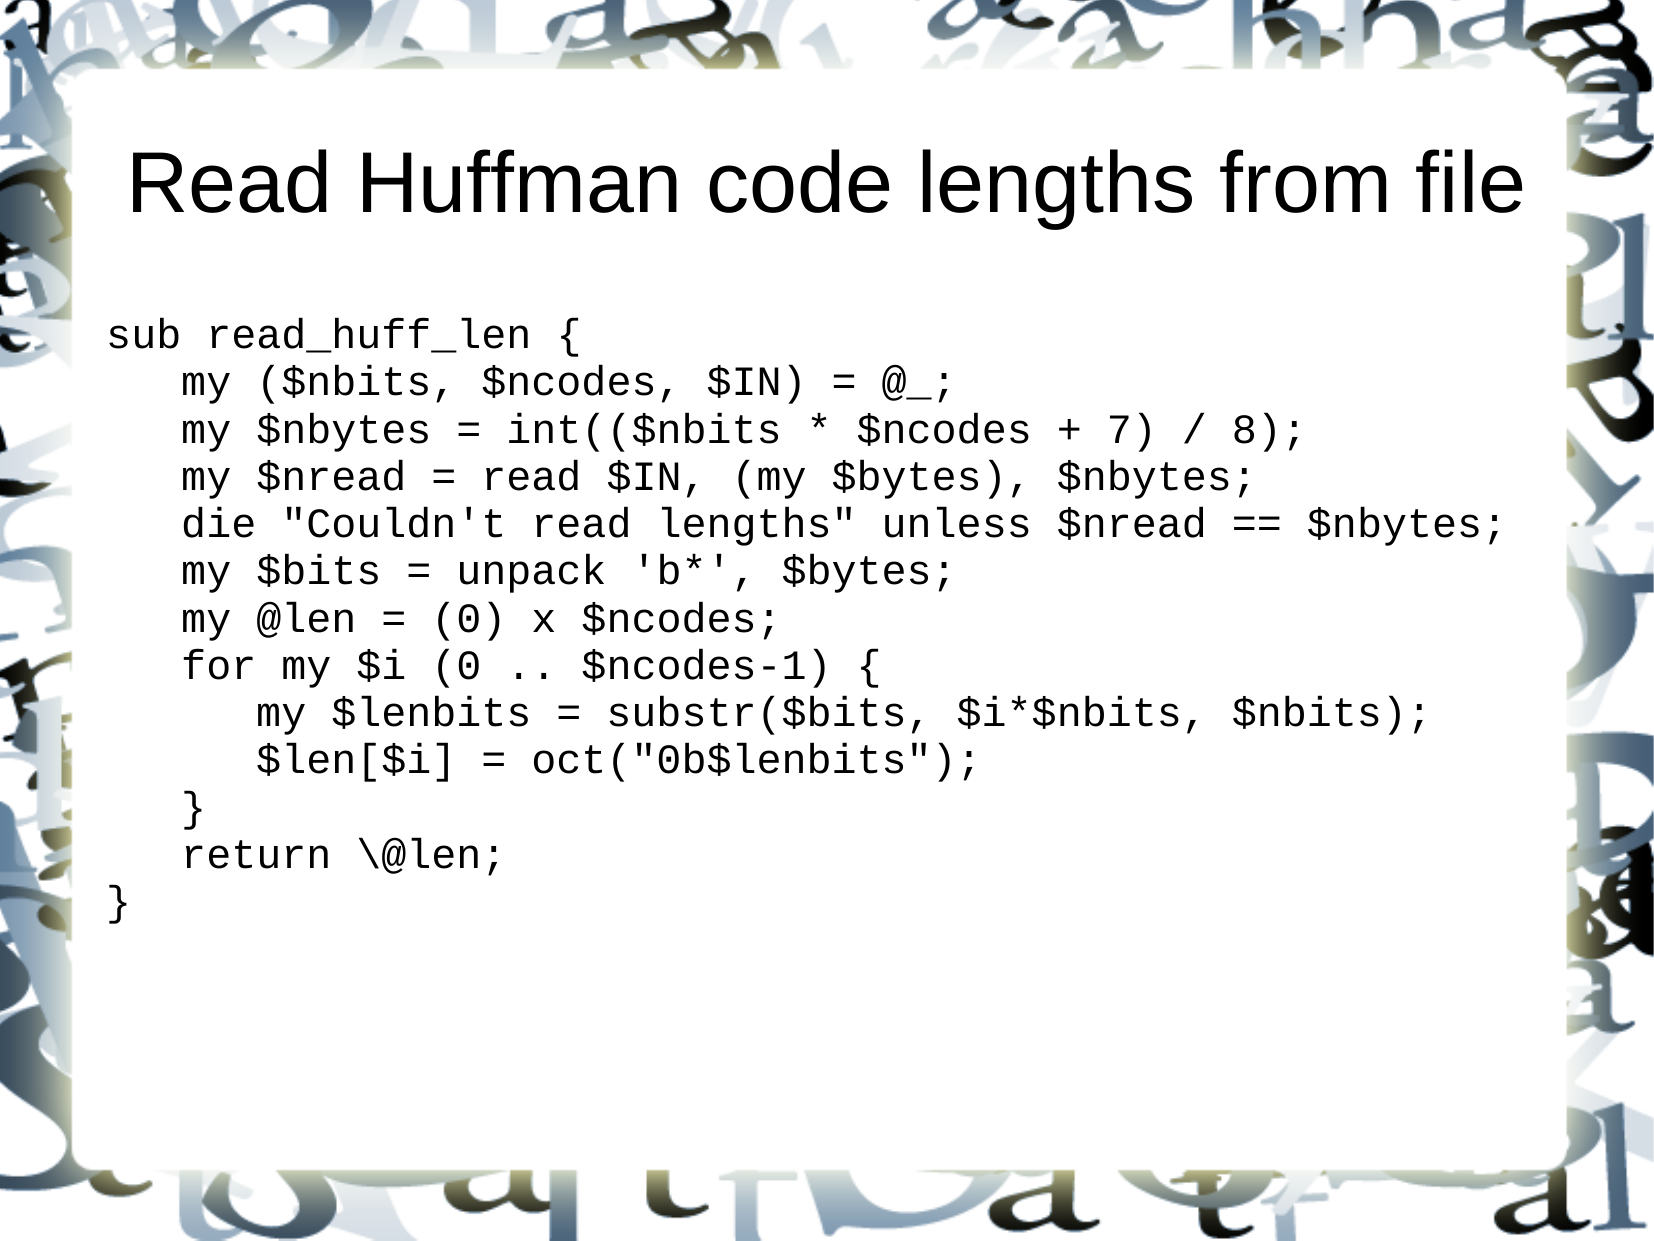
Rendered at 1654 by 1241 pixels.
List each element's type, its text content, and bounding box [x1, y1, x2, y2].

picture [0, 0, 1654, 1241]
title Read Huffman code lengths from file [82, 78, 1571, 287]
list sub read_huff_len { my ($nbits, $ncodes, $IN) = @_; my $nbytes = int(($nbits * $ncodes + 7) / 8); my $nread = read $IN, (my $bytes), $nbytes; die "Couldn't read lengths" unless $nread == $nbytes; my $bits = unpack 'b*', $bytes; my @len = (0) x $ncodes; for my $i (0 .. $ncodes-1) { my $lenbits = substr($bits, $i*$nbits, $nbits); $len[$i] = oct("0b$lenbits"); } return \@len; } [106, 313, 1530, 1028]
